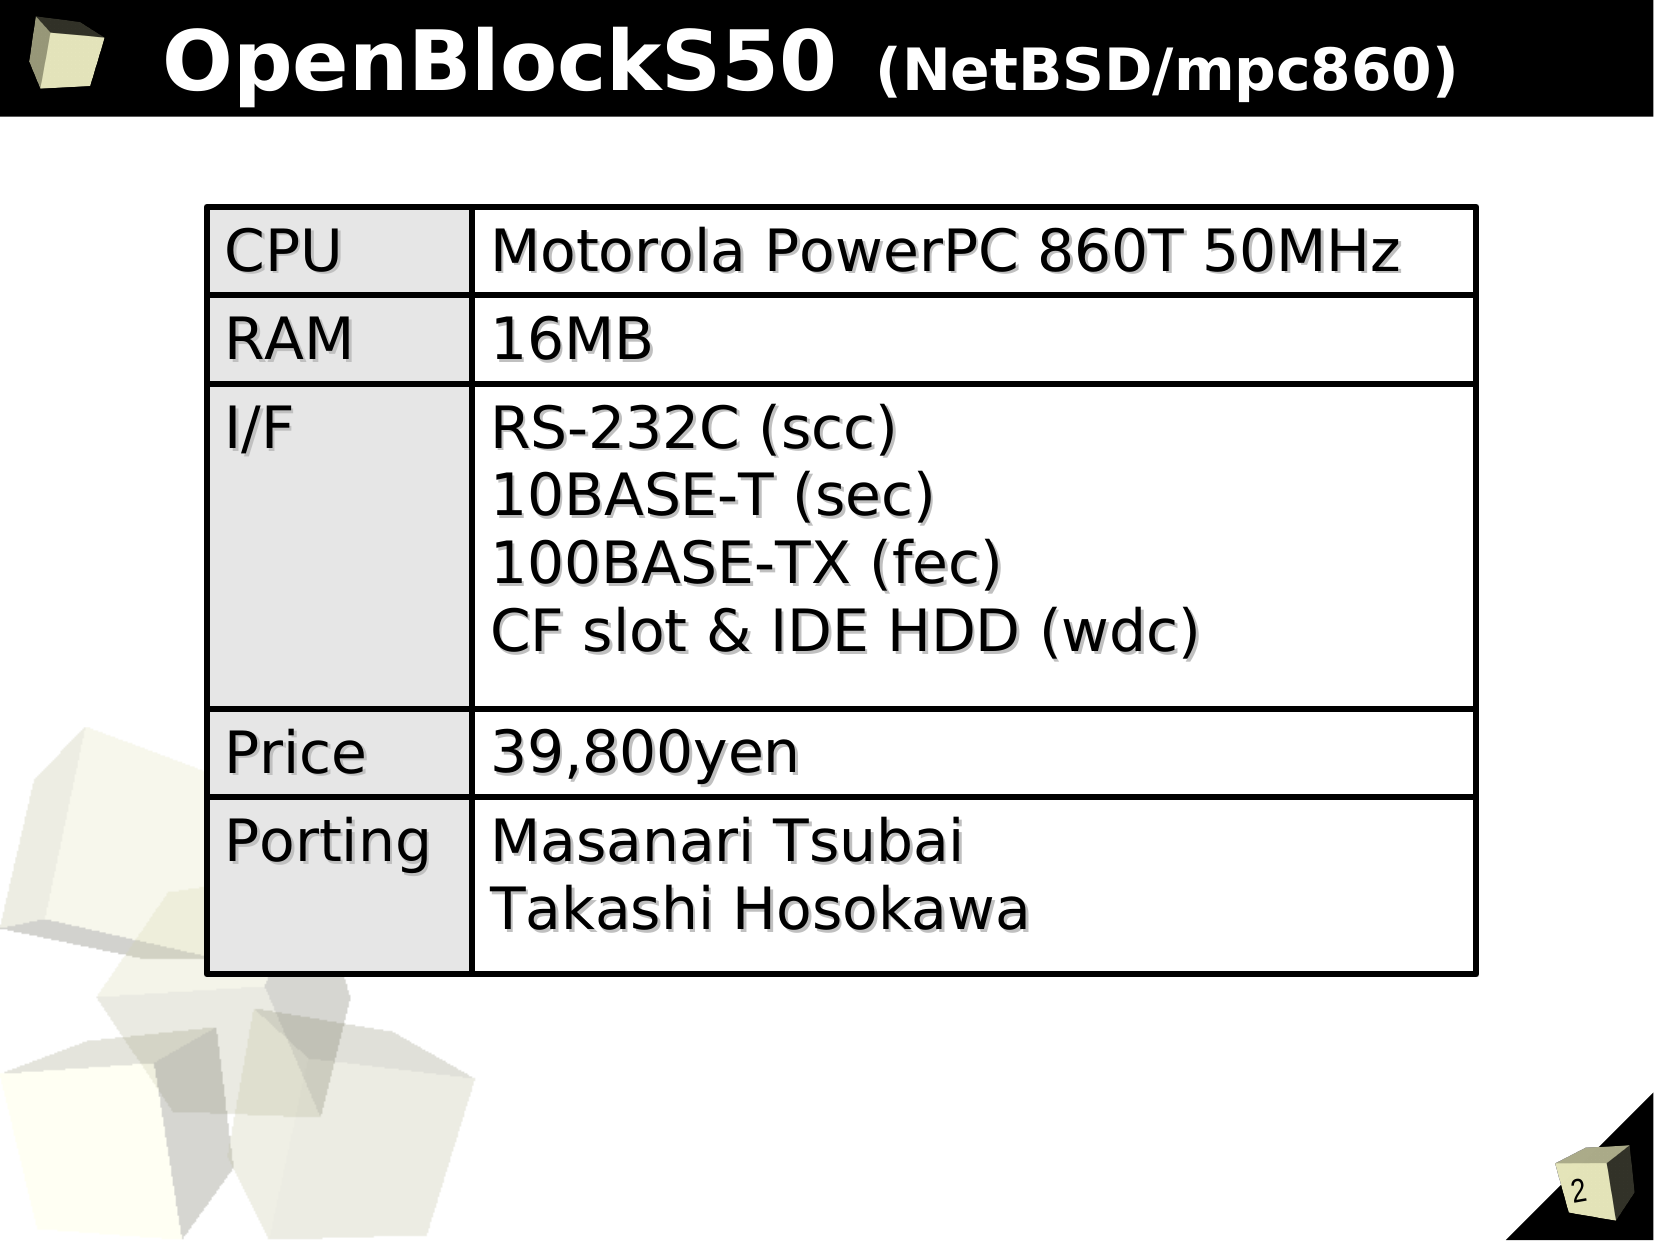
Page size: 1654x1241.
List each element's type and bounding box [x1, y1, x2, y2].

picture [0, 726, 477, 1241]
